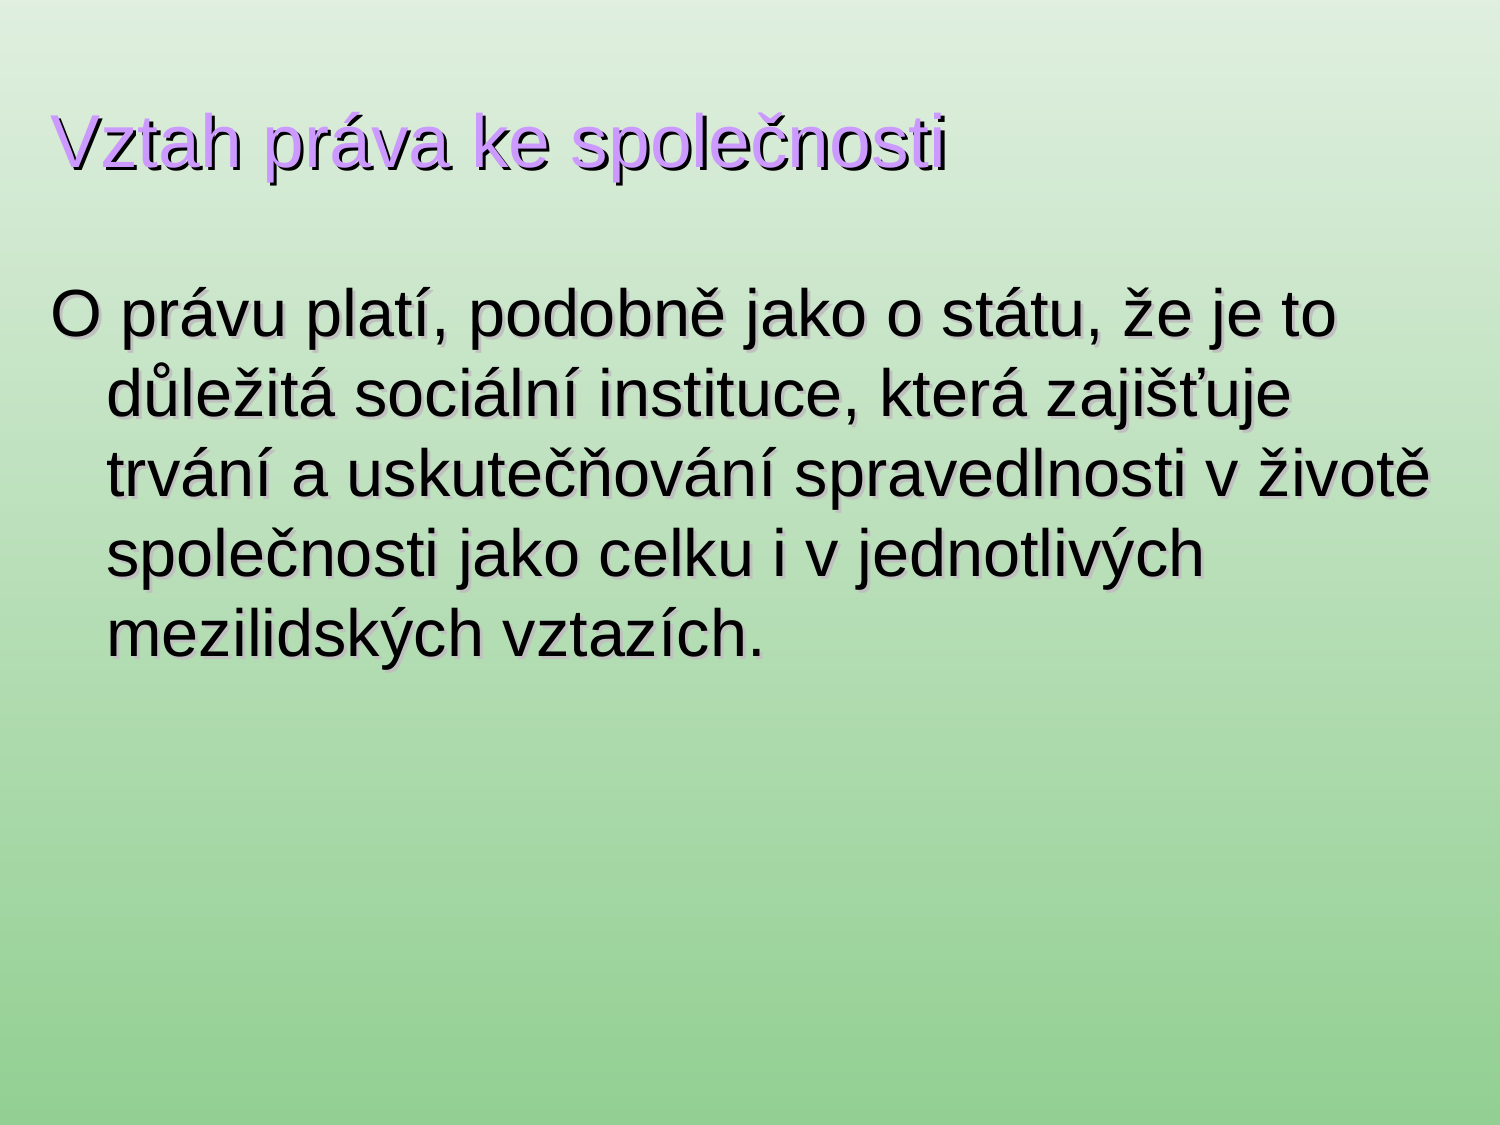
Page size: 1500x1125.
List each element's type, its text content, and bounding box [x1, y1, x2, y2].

list O právu platí, podobně jako o státu, že je to důležitá sociální instituce, která zajišťuje trvání a uskutečňování spravedlnosti v životě společnosti jako celku i v jednotlivých mezilidských vztazích. [35, 262, 1450, 1001]
title Vztah práva ke společnosti [35, 37, 1450, 238]
